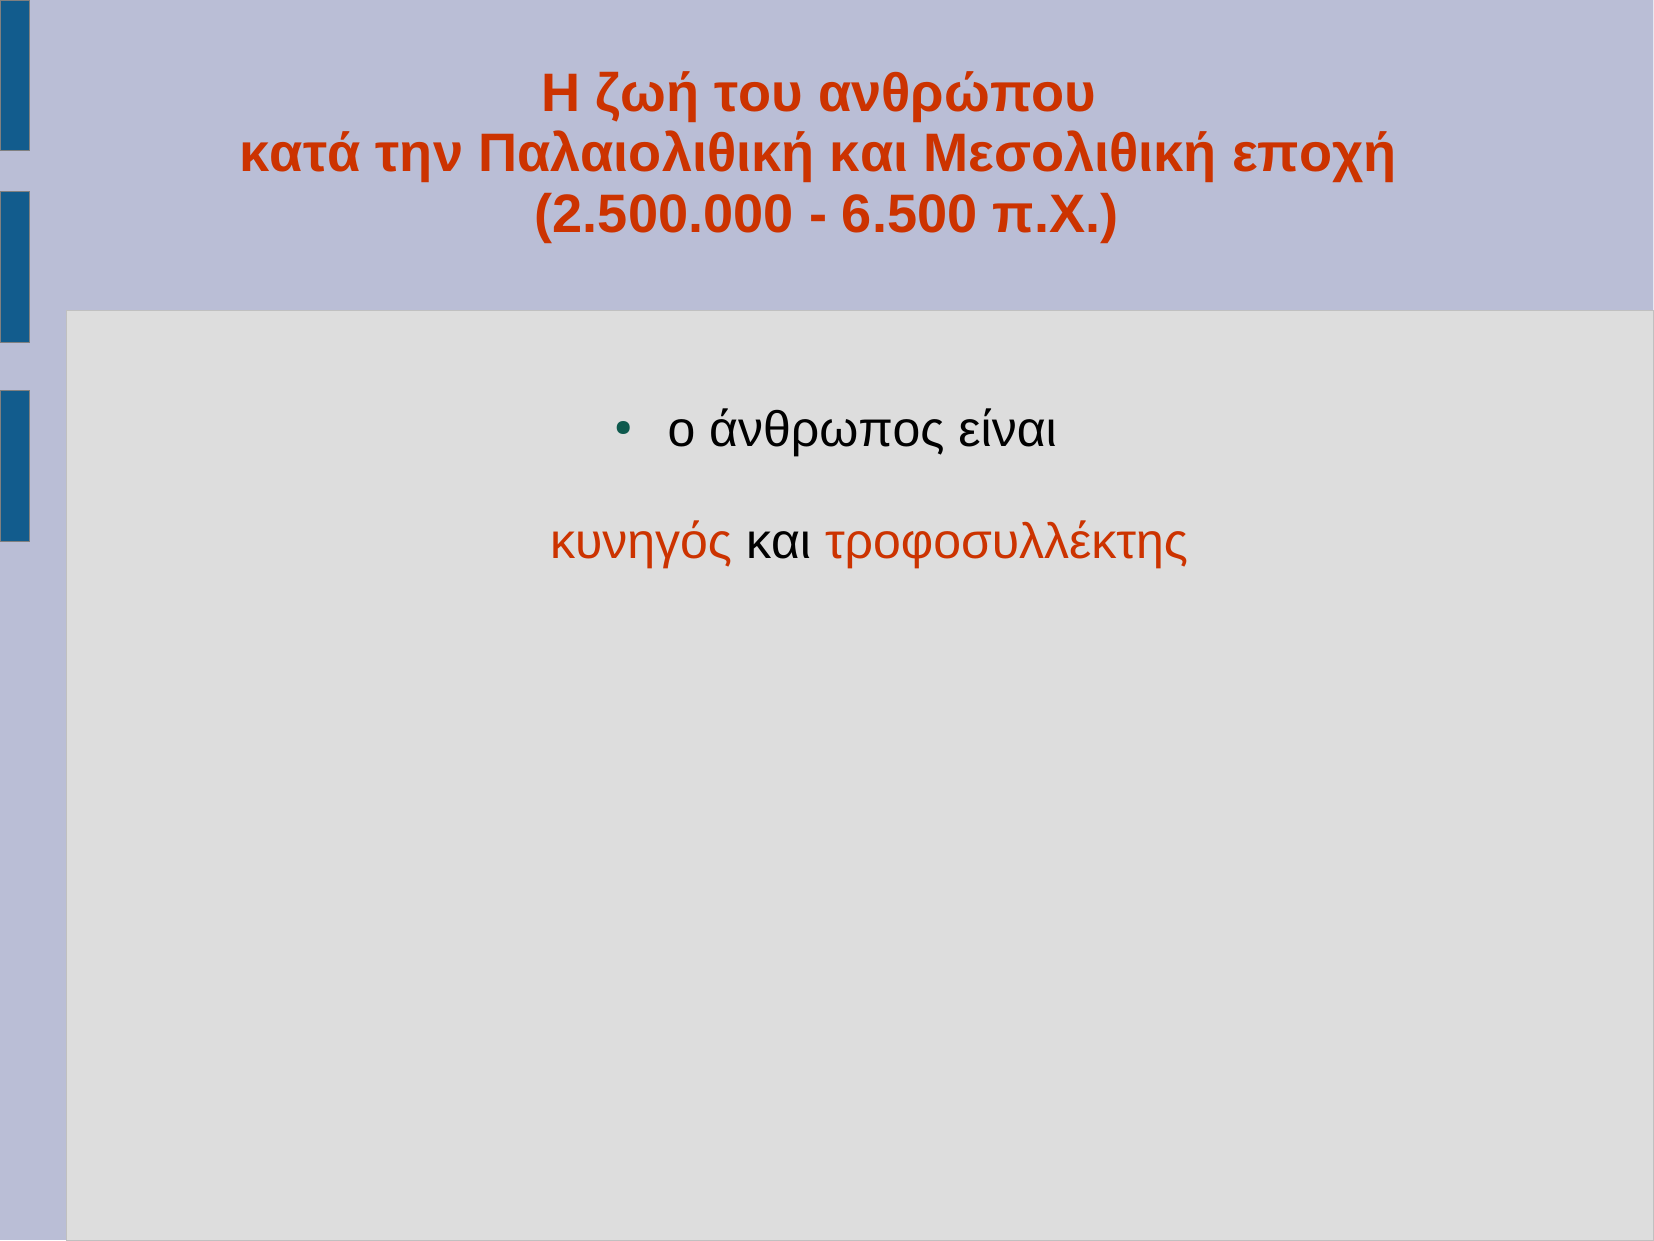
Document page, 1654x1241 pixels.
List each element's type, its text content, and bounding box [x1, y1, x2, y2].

list ο άνθρωπος είναι κυνηγός και τροφοσυλλέκτης [82, 290, 1571, 1109]
title Η ζωή του ανθρώπου κατά την Παλαιολιθική και Μεσολιθική εποχή (2.500.000 - 6.500 π.Χ.) [82, 49, 1571, 257]
